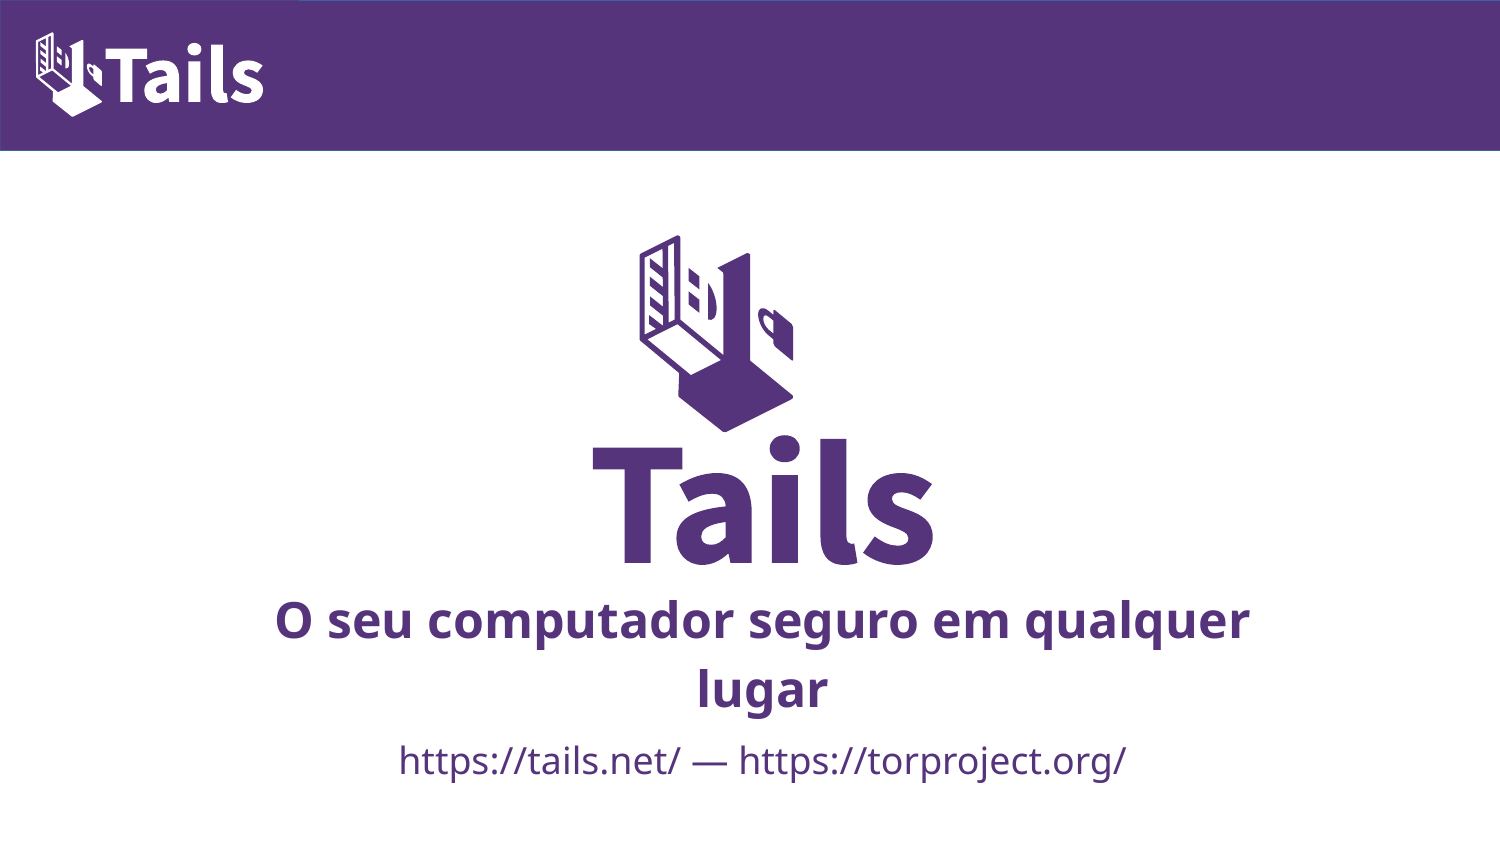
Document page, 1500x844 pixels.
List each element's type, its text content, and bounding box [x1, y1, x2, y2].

picture [566, 204, 959, 590]
title https://tails.net/ — https://torproject.org/ [372, 696, 1154, 824]
title O seu computador seguro em qualquer lugar [256, 590, 1270, 717]
